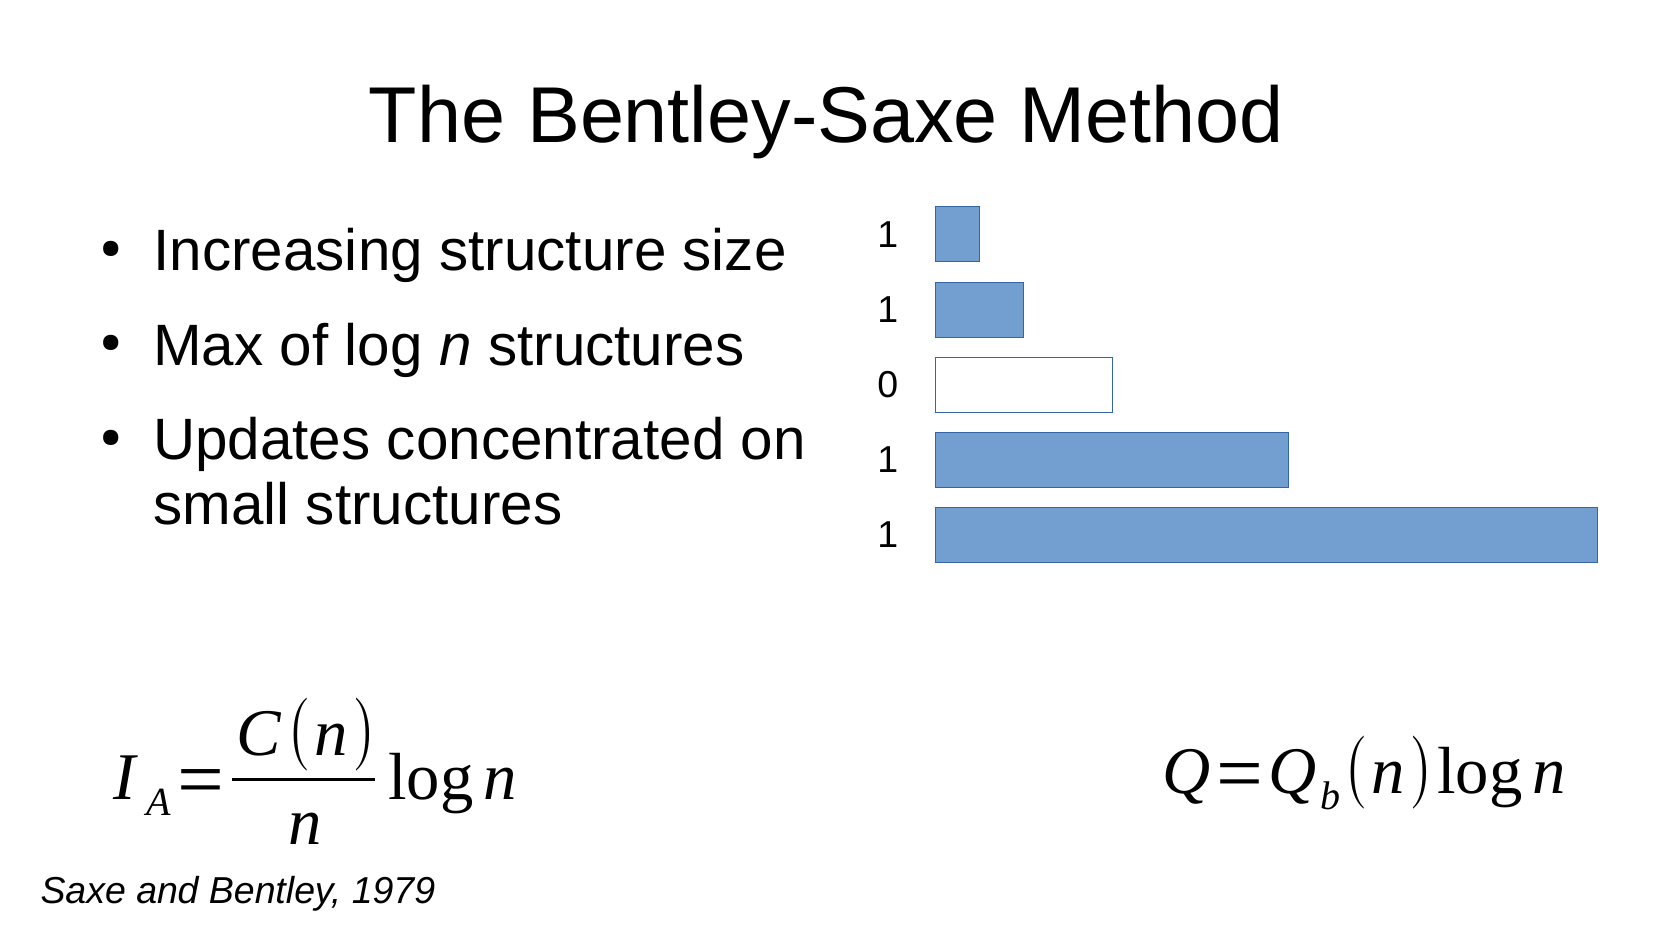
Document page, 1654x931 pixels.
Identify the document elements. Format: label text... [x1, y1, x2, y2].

text_box [935, 282, 1024, 338]
text_box [935, 507, 1598, 563]
text_box [935, 432, 1289, 488]
text_box 1 [862, 505, 913, 563]
text_box Saxe and Bentley, 1979 [25, 862, 452, 920]
text_box 1 [862, 280, 913, 338]
chart [110, 694, 518, 859]
title The Bentley-Saxe Method [82, 37, 1571, 193]
text_box [935, 357, 1113, 413]
text_box 1 [862, 430, 913, 488]
text_box [935, 206, 980, 262]
chart [1162, 732, 1568, 819]
text_box 1 [862, 205, 913, 263]
list Increasing structure size Max of log n structures Updates concentrated on small structures [82, 217, 809, 758]
text_box 0 [862, 355, 913, 413]
